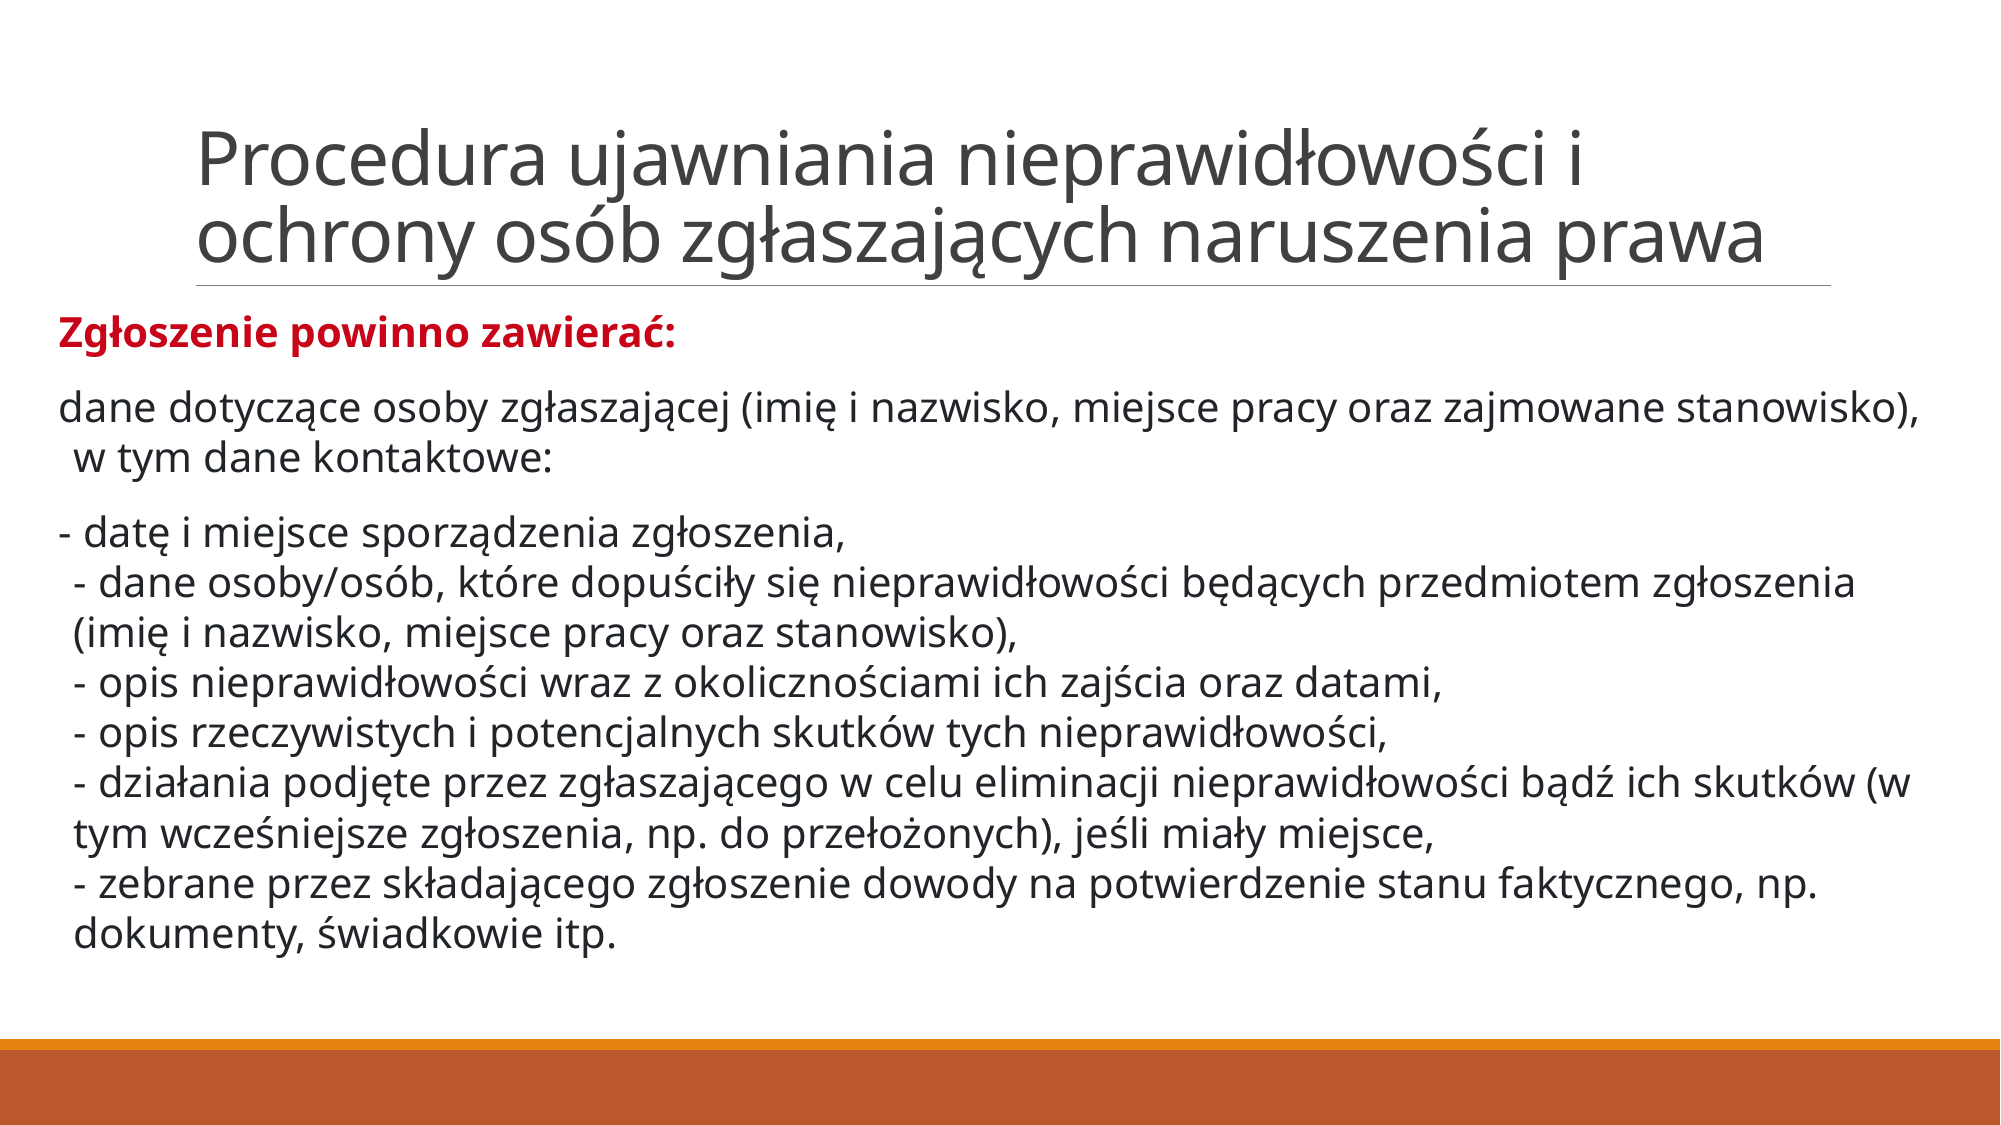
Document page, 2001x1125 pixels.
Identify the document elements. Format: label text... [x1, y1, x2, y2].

list Zgłoszenie powinno zawierać: dane dotyczące osoby zgłaszającej (imię i nazwisko, miejsce pracy oraz zajmowane stanowisko), w tym dane kontaktowe: - datę i miejsce sporządzenia zgłoszenia, - dane osoby/osób, które dopuściły się nieprawidłowości będących przedmiotem zgłoszenia (imię i nazwisko, miejsce pracy oraz stanowisko), - opis nieprawidłowości wraz z okolicznościami ich zajścia oraz datami, - opis rzeczywistych i potencjalnych skutków tych nieprawidłowości, - działania podjęte przez zgłaszającego w celu eliminacji nieprawidłowości bądź ich skutków (w tym wcześniejsze zgłoszenia, np. do przełożonych), jeśli miały miejsce, - zebrane przez składającego zgłoszenie dowody na potwierdzenie stanu faktycznego, np. dokumenty, świadkowie itp. [43, 298, 1963, 1012]
title Procedura ujawniania nieprawidłowości i ochrony osób zgłaszających naruszenia prawa [180, 47, 1831, 286]
